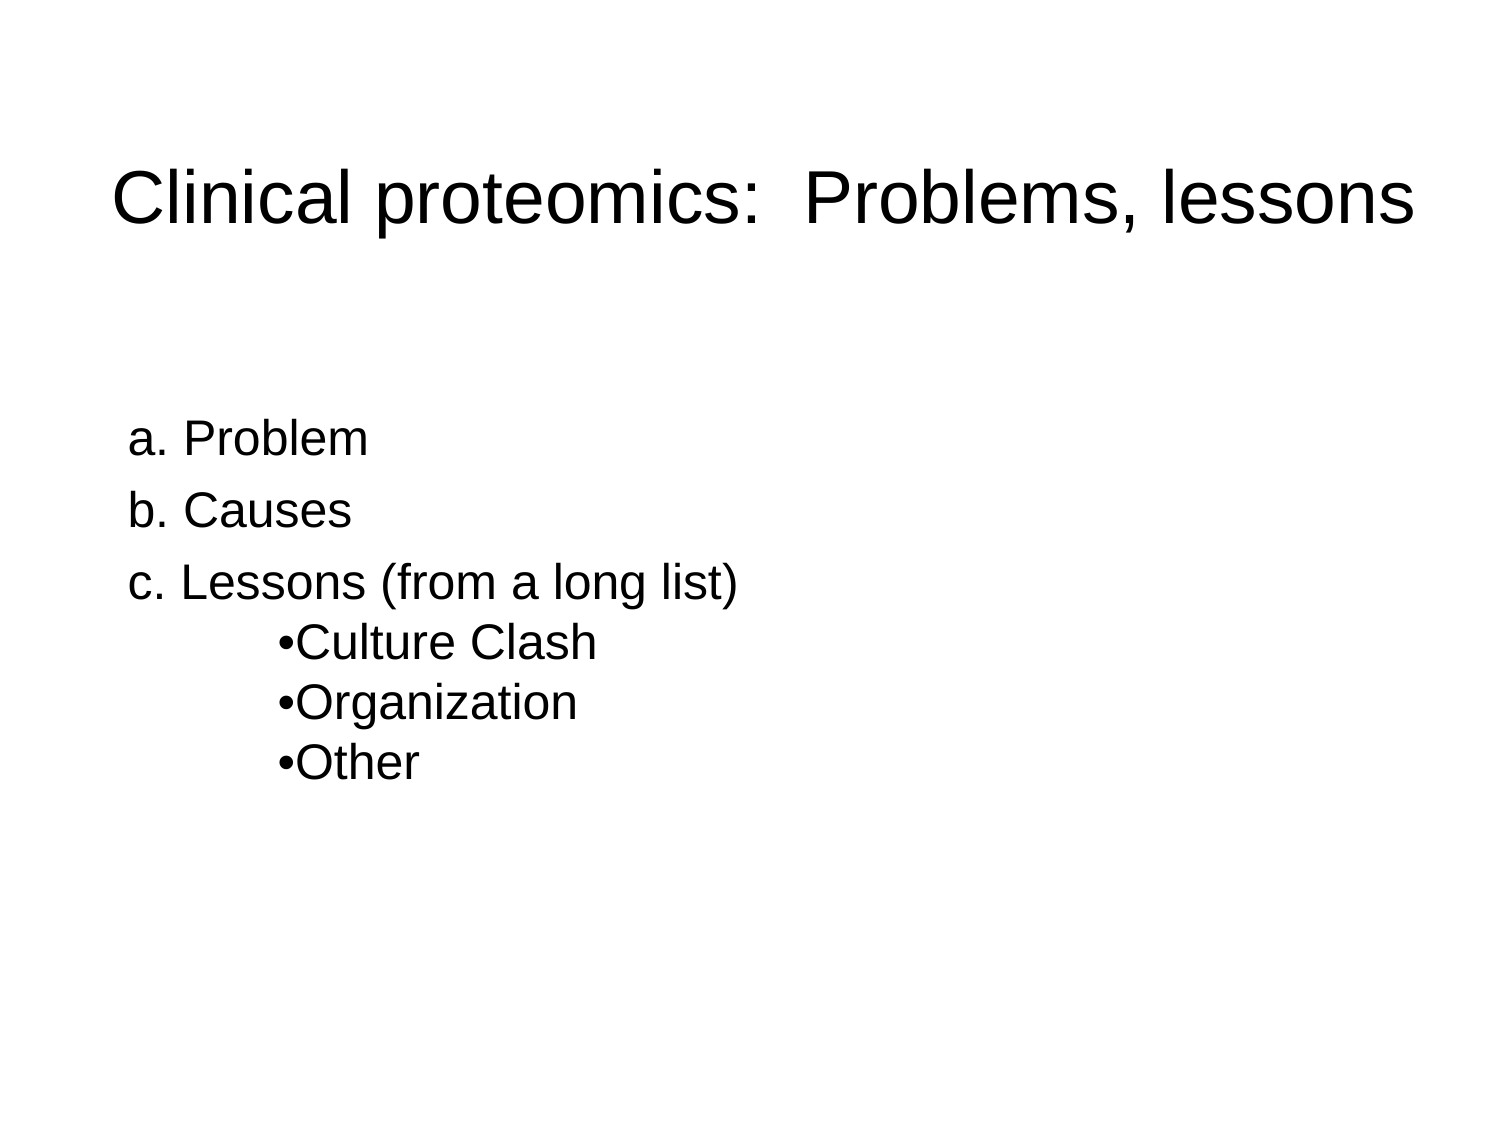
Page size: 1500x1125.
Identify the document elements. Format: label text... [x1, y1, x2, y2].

title Clinical proteomics: Problems, lessons [63, 99, 1466, 288]
list a. Problem b. Causes c. Lessons (from a long list) •Culture Clash •Organization •Other [112, 324, 1388, 1000]
